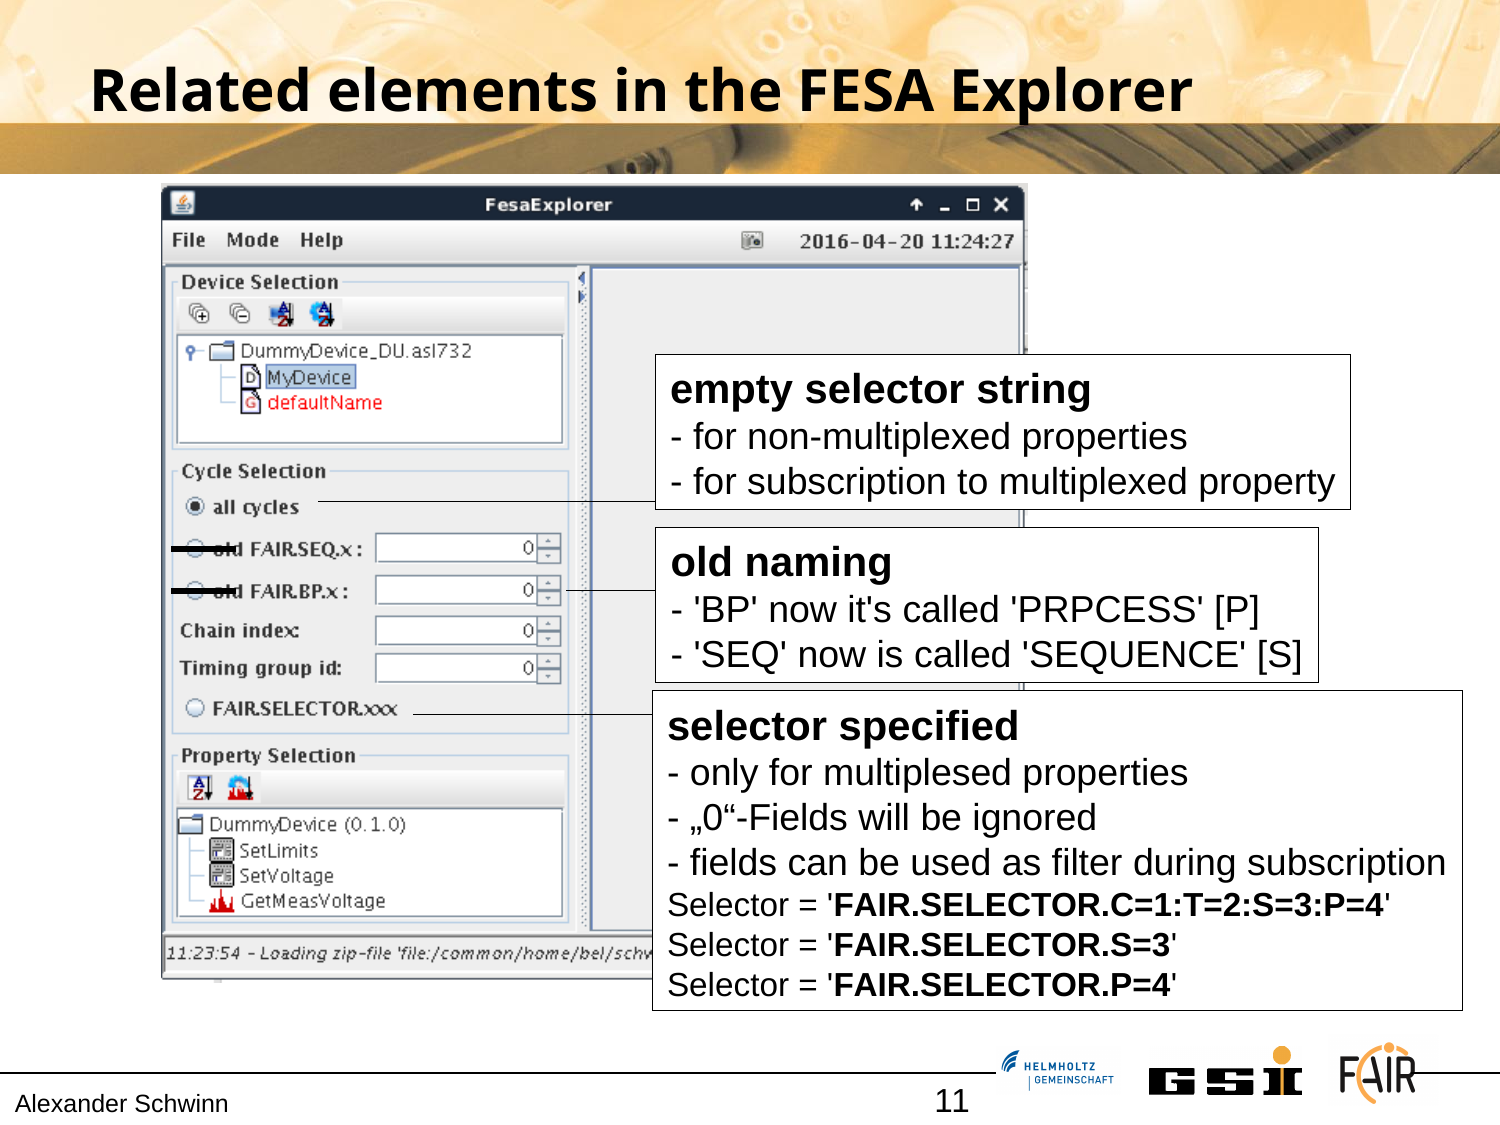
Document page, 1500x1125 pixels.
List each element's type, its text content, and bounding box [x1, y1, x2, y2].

text_box old naming - 'BP' now it's called 'PRPCESS' [P] - 'SEQ' now is called 'SEQUENCE' [S] [655, 527, 1319, 683]
text_box empty selector string - for non-multiplexed properties - for subscription to multiplexed property [655, 354, 1351, 510]
text_box selector specified - only for multiplesed properties - „0“-Fields will be ignored - fields can be used as filter during subscription Selector = 'FAIR.SELECTOR.C=1:T=2:S=3:P=4' Selector = 'FAIR.SELECTOR.S=3' Selector = 'FAIR.SELECTOR.P=4' [652, 690, 1463, 1011]
picture [0, 0, 1500, 175]
picture [1149, 1046, 1302, 1095]
title Related elements in the FESA Explorer [75, 45, 1426, 233]
picture [996, 1046, 1121, 1095]
picture [1328, 1034, 1439, 1106]
picture [161, 183, 1028, 984]
